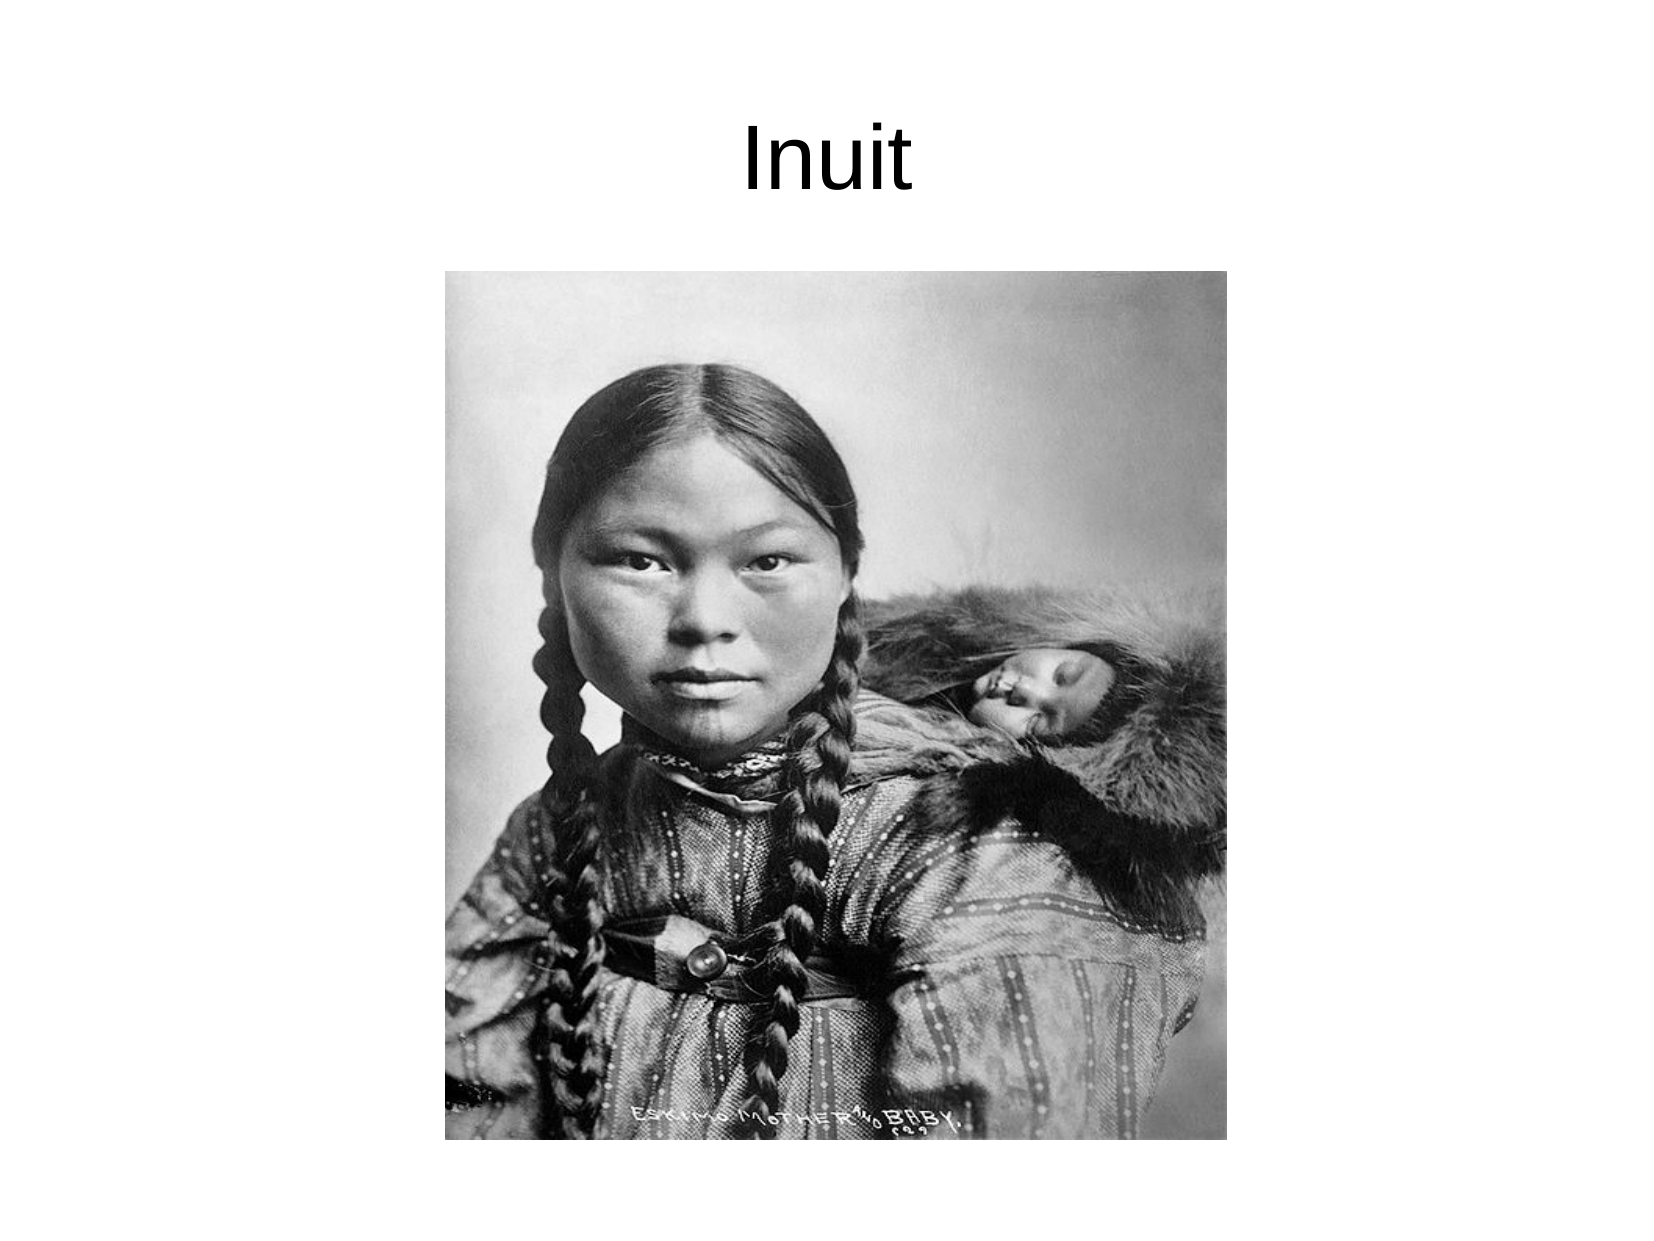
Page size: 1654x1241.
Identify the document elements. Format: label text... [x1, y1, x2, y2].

picture [445, 271, 1227, 1140]
title Inuit [82, 49, 1571, 257]
